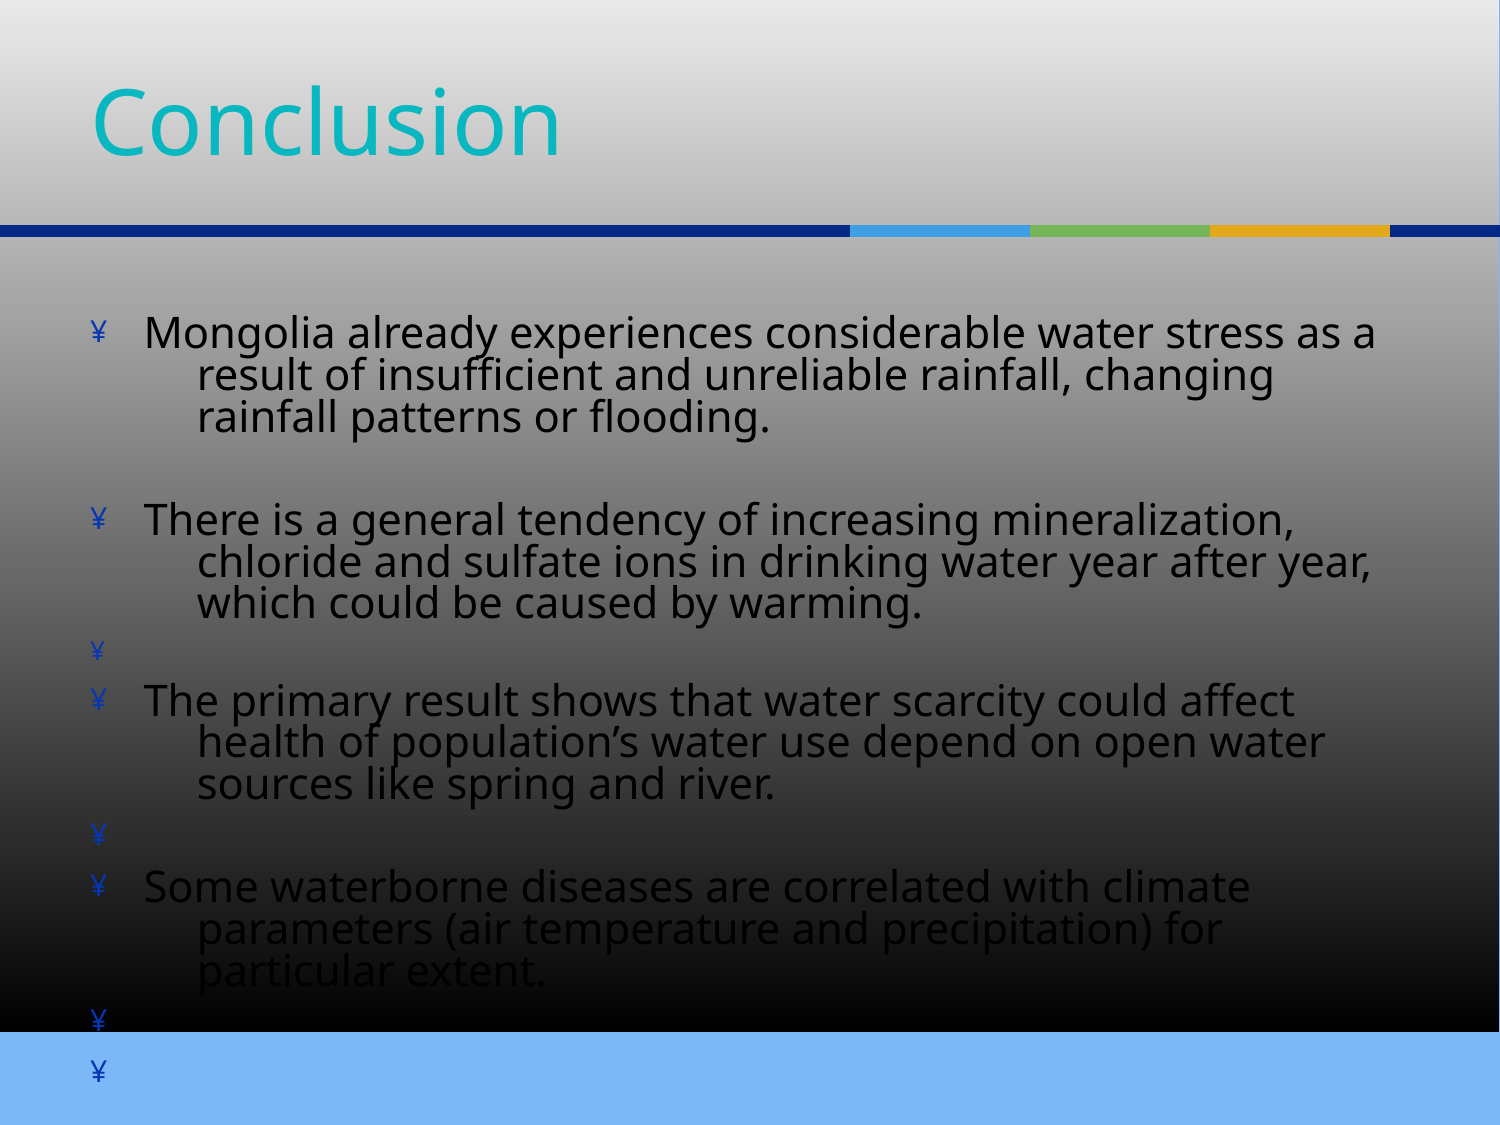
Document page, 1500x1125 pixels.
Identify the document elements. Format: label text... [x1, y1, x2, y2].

list Mongolia already experiences considerable water stress as a result of insufficient and unreliable rainfall, changing rainfall patterns or flooding. There is a general tendency of increasing mineralization, chloride and sulfate ions in drinking water year after year, which could be caused by warming. The primary result shows that water scarcity could affect health of population’s water use depend on open water sources like spring and river. Some waterborne diseases are correlated with climate parameters (air temperature and precipitation) for particular extent. [75, 246, 1426, 1006]
title Conclusion [75, 24, 1426, 213]
